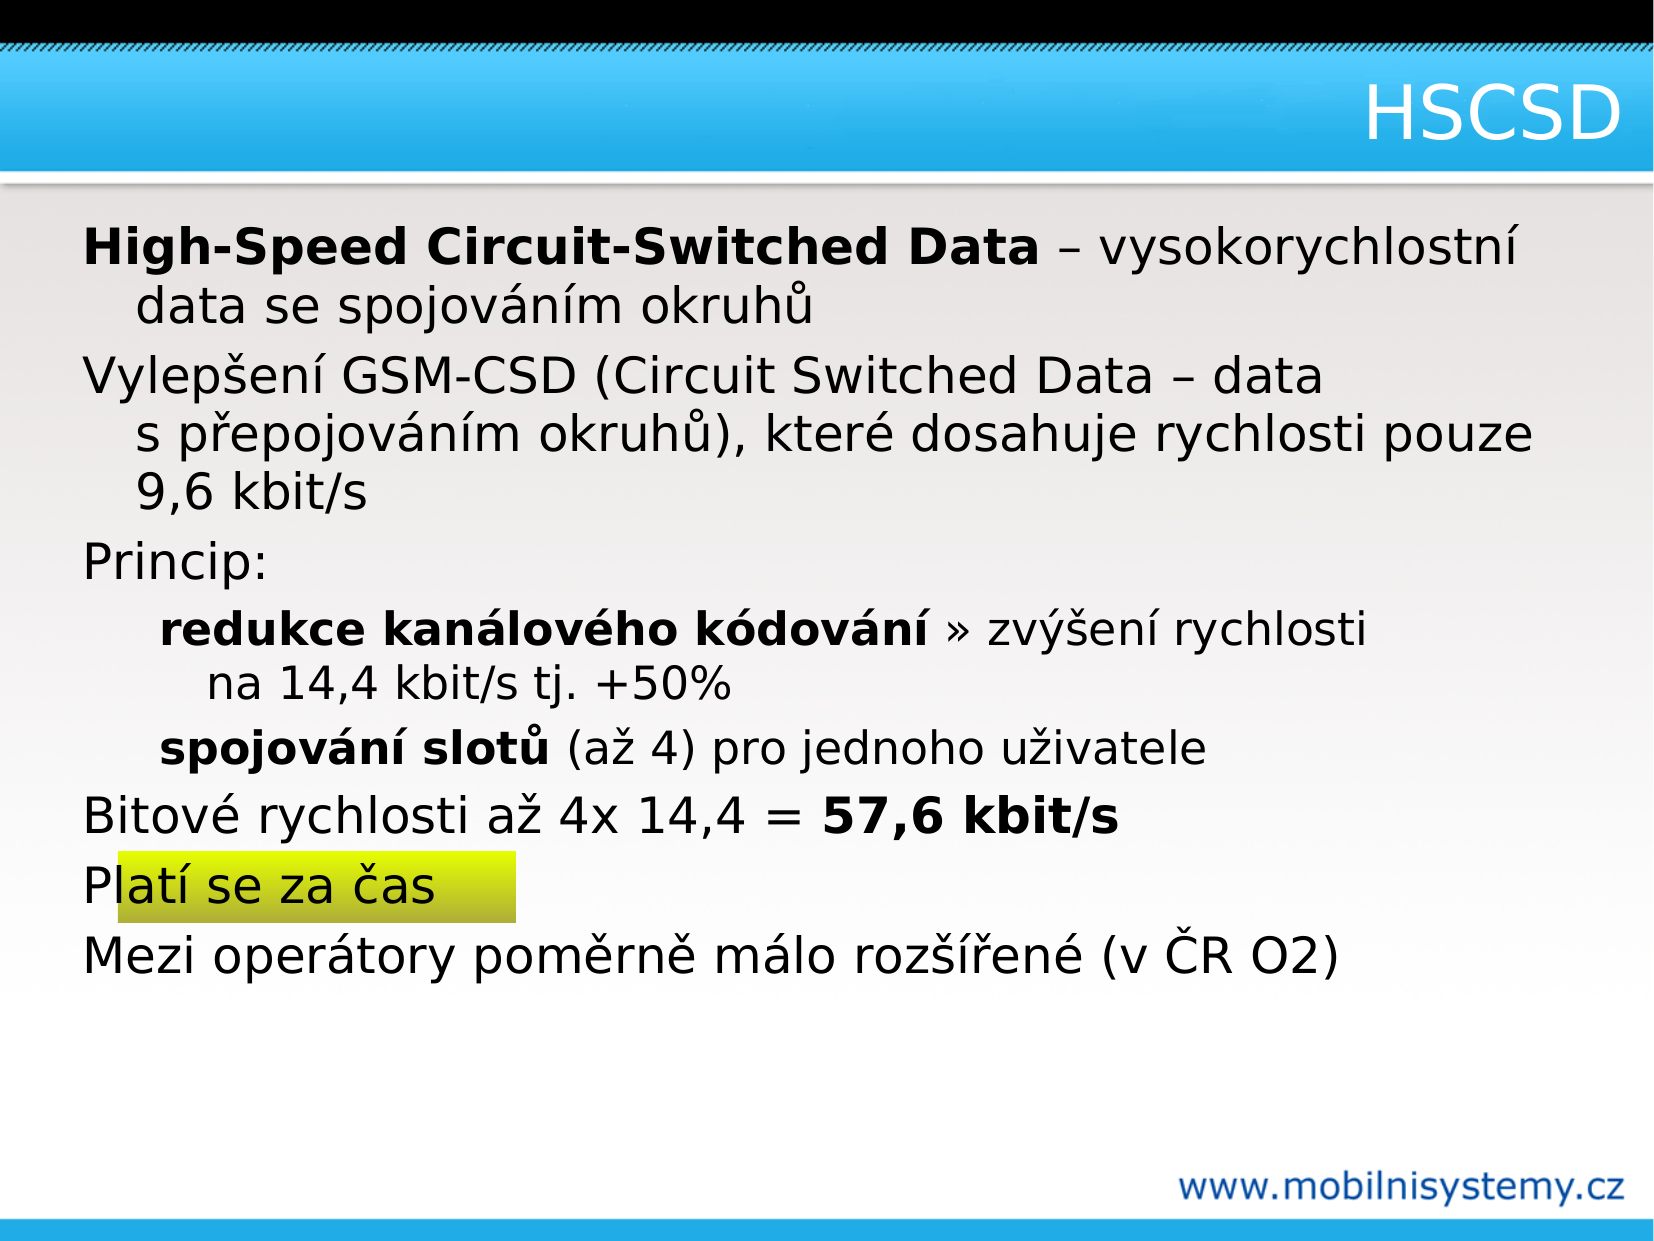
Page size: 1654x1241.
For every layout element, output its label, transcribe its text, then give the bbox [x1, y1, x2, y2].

list High-Speed Circuit-Switched Data – vysokorychlostní data se spojováním okruhů Vylepšení GSM-CSD (Circuit Switched Data – data s přepojováním okruhů), které dosahuje rychlosti pouze 9,6 kbit/s Princip: redukce kanálového kódování » zvýšení rychlosti na 14,4 kbit/s tj. +50% spojování slotů (až 4) pro jednoho uživatele Bitové rychlosti až 4x 14,4 = 57,6 kbit/s Platí se za čas Mezi operátory poměrně málo rozšířené (v ČR O2) [64, 218, 1565, 1078]
title HSCSD [29, 56, 1625, 170]
picture [0, 0, 1654, 1241]
